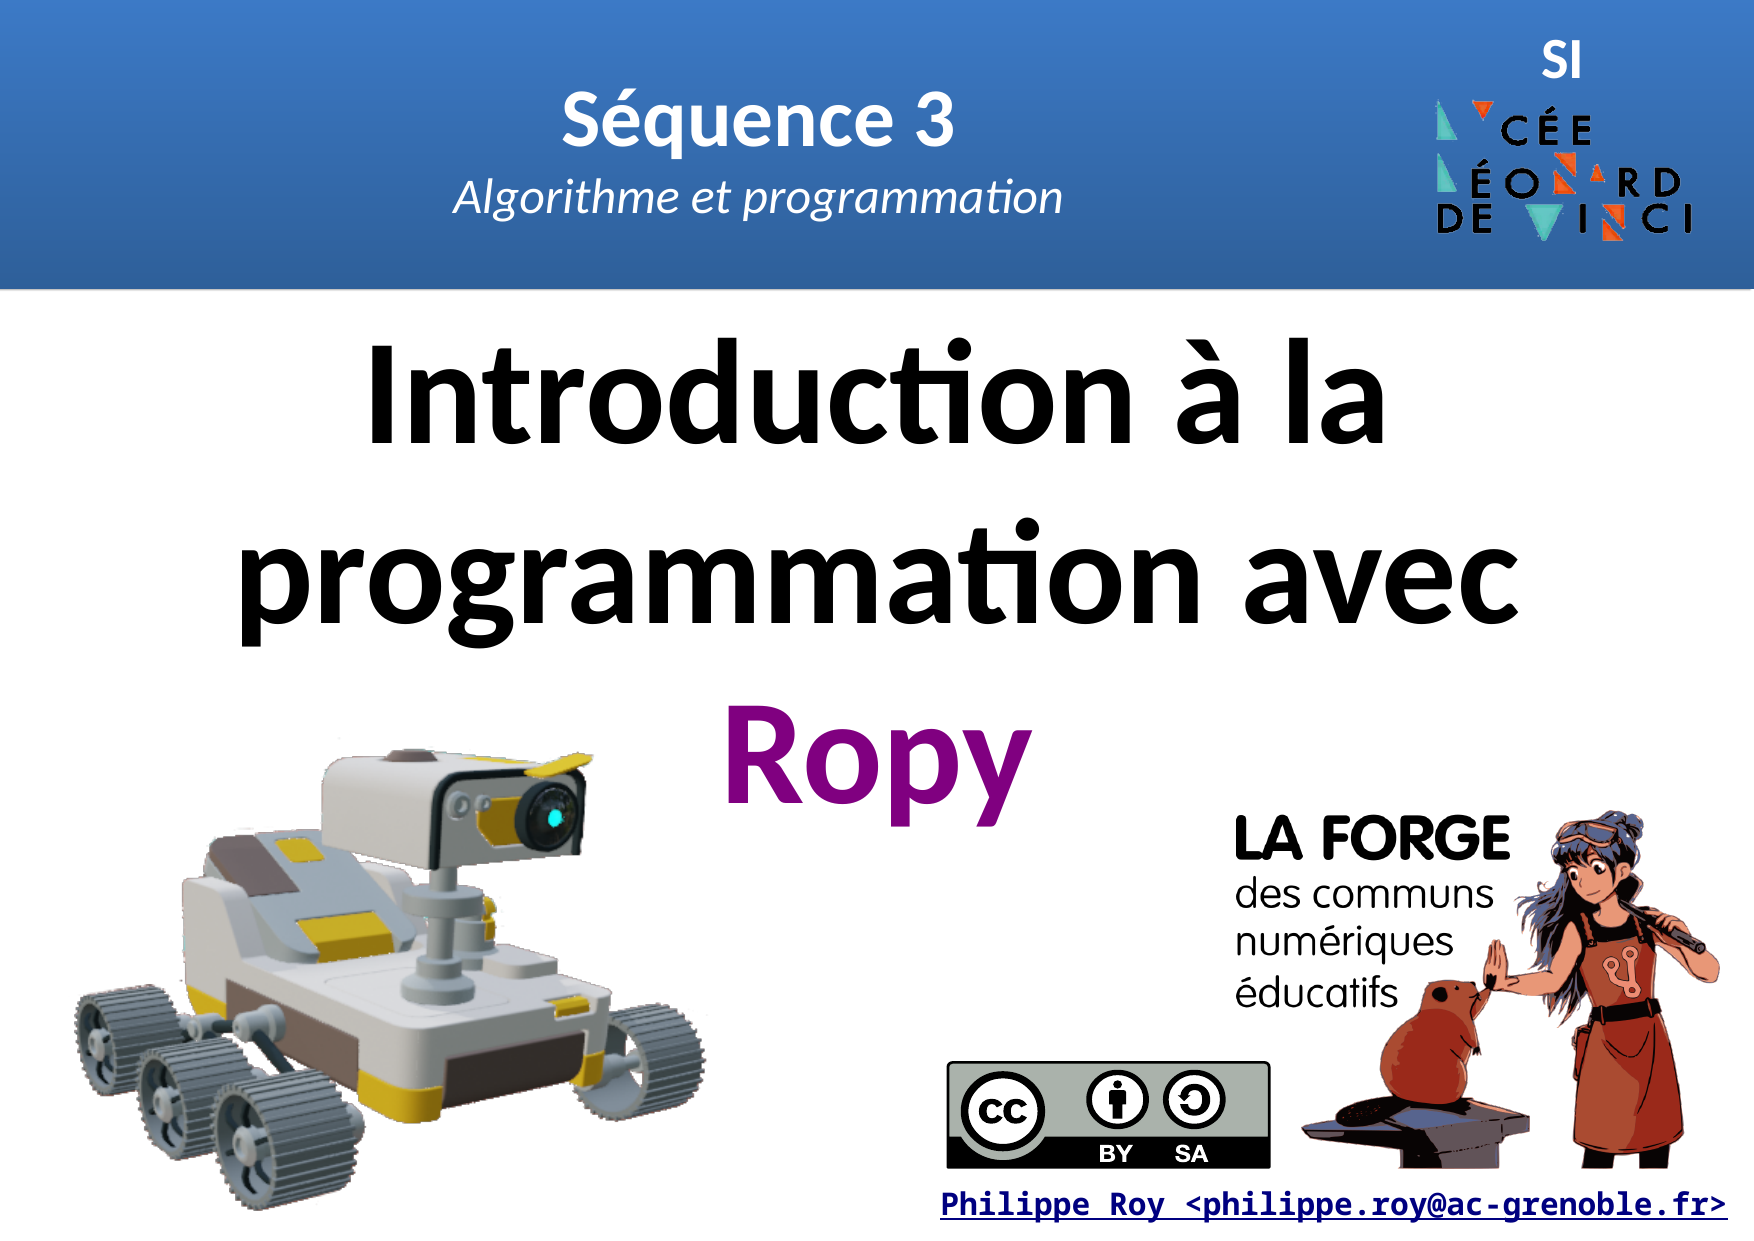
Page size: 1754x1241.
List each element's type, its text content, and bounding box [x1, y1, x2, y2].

picture [946, 810, 1720, 1169]
text_box Introduction à la programmation avec Ropy [0, 289, 1754, 604]
title Séquence 3 Algorithme et programmation [0, 0, 1754, 289]
picture [56, 734, 718, 1234]
picture [1431, 94, 1695, 245]
text_box SI [1433, 12, 1692, 94]
text_box Philippe Roy <philippe.roy@ac-grenoble.fr> [416, 1177, 1743, 1229]
